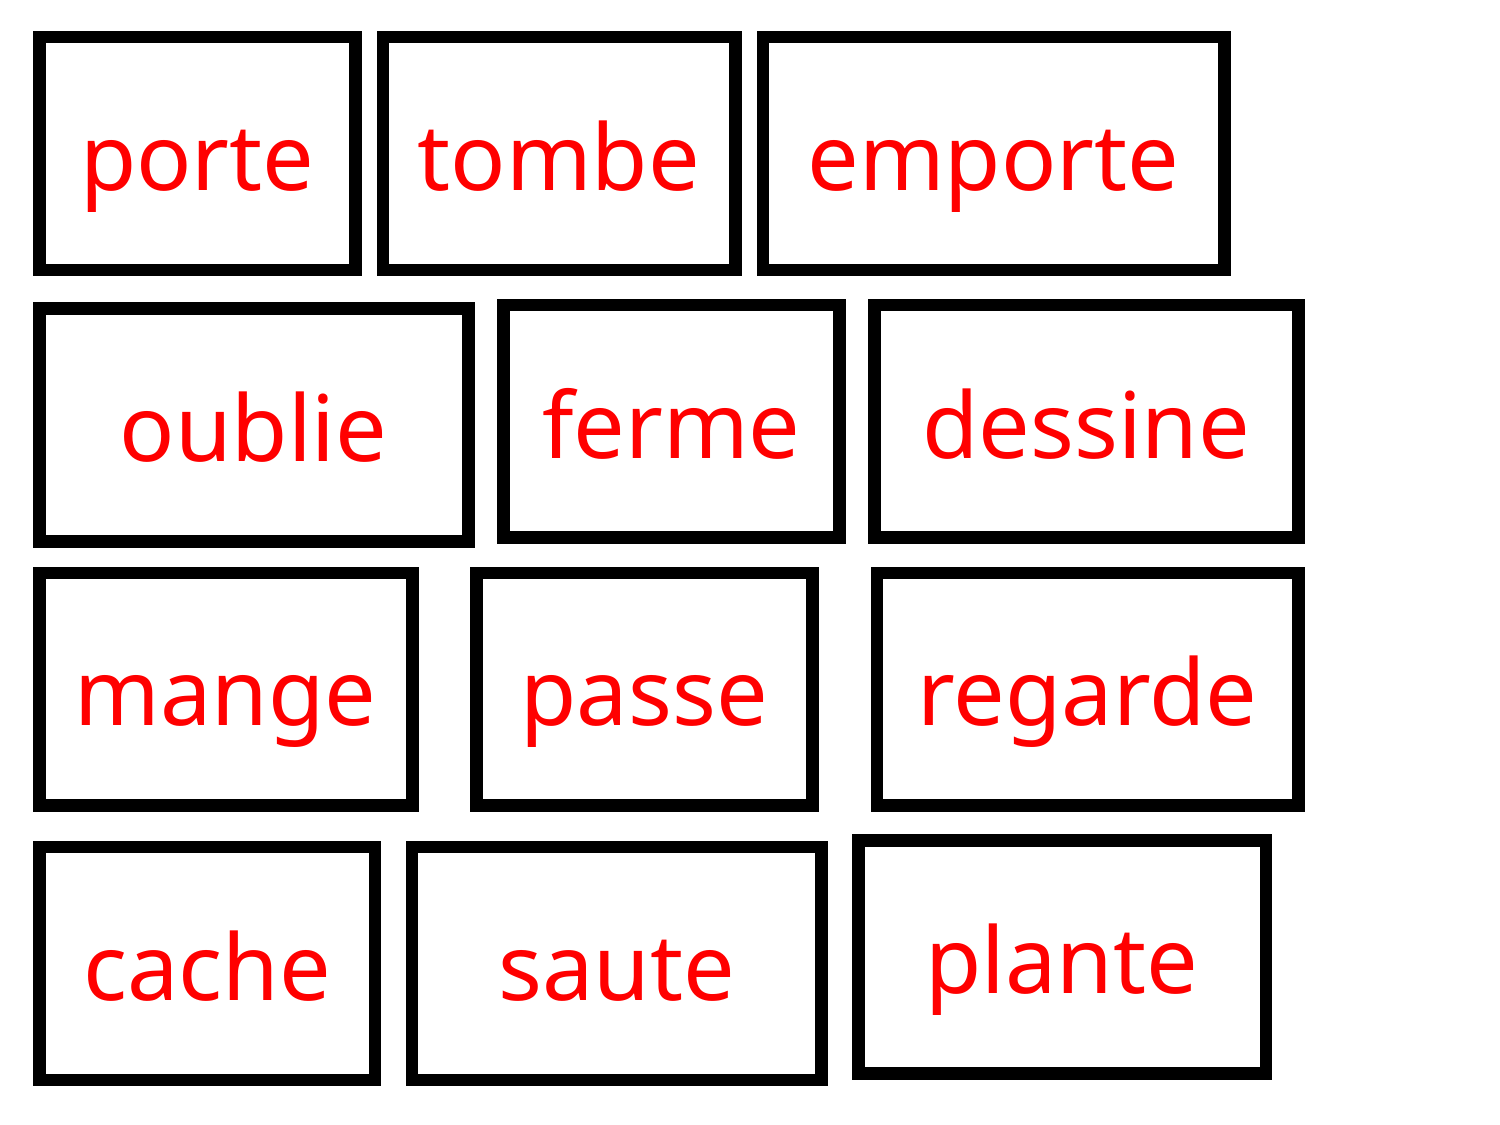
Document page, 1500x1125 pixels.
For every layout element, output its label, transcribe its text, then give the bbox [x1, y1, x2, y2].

text_box emporte [763, 37, 1224, 270]
text_box dessine [874, 305, 1299, 538]
text_box saute [412, 847, 822, 1080]
text_box cache [39, 847, 375, 1080]
text_box tombe [383, 37, 735, 270]
text_box porte [39, 37, 356, 270]
text_box oublie [39, 309, 469, 541]
text_box regarde [877, 573, 1299, 806]
text_box mange [39, 573, 412, 806]
text_box plante [859, 841, 1266, 1073]
text_box ferme [504, 305, 839, 538]
text_box passe [477, 573, 812, 806]
